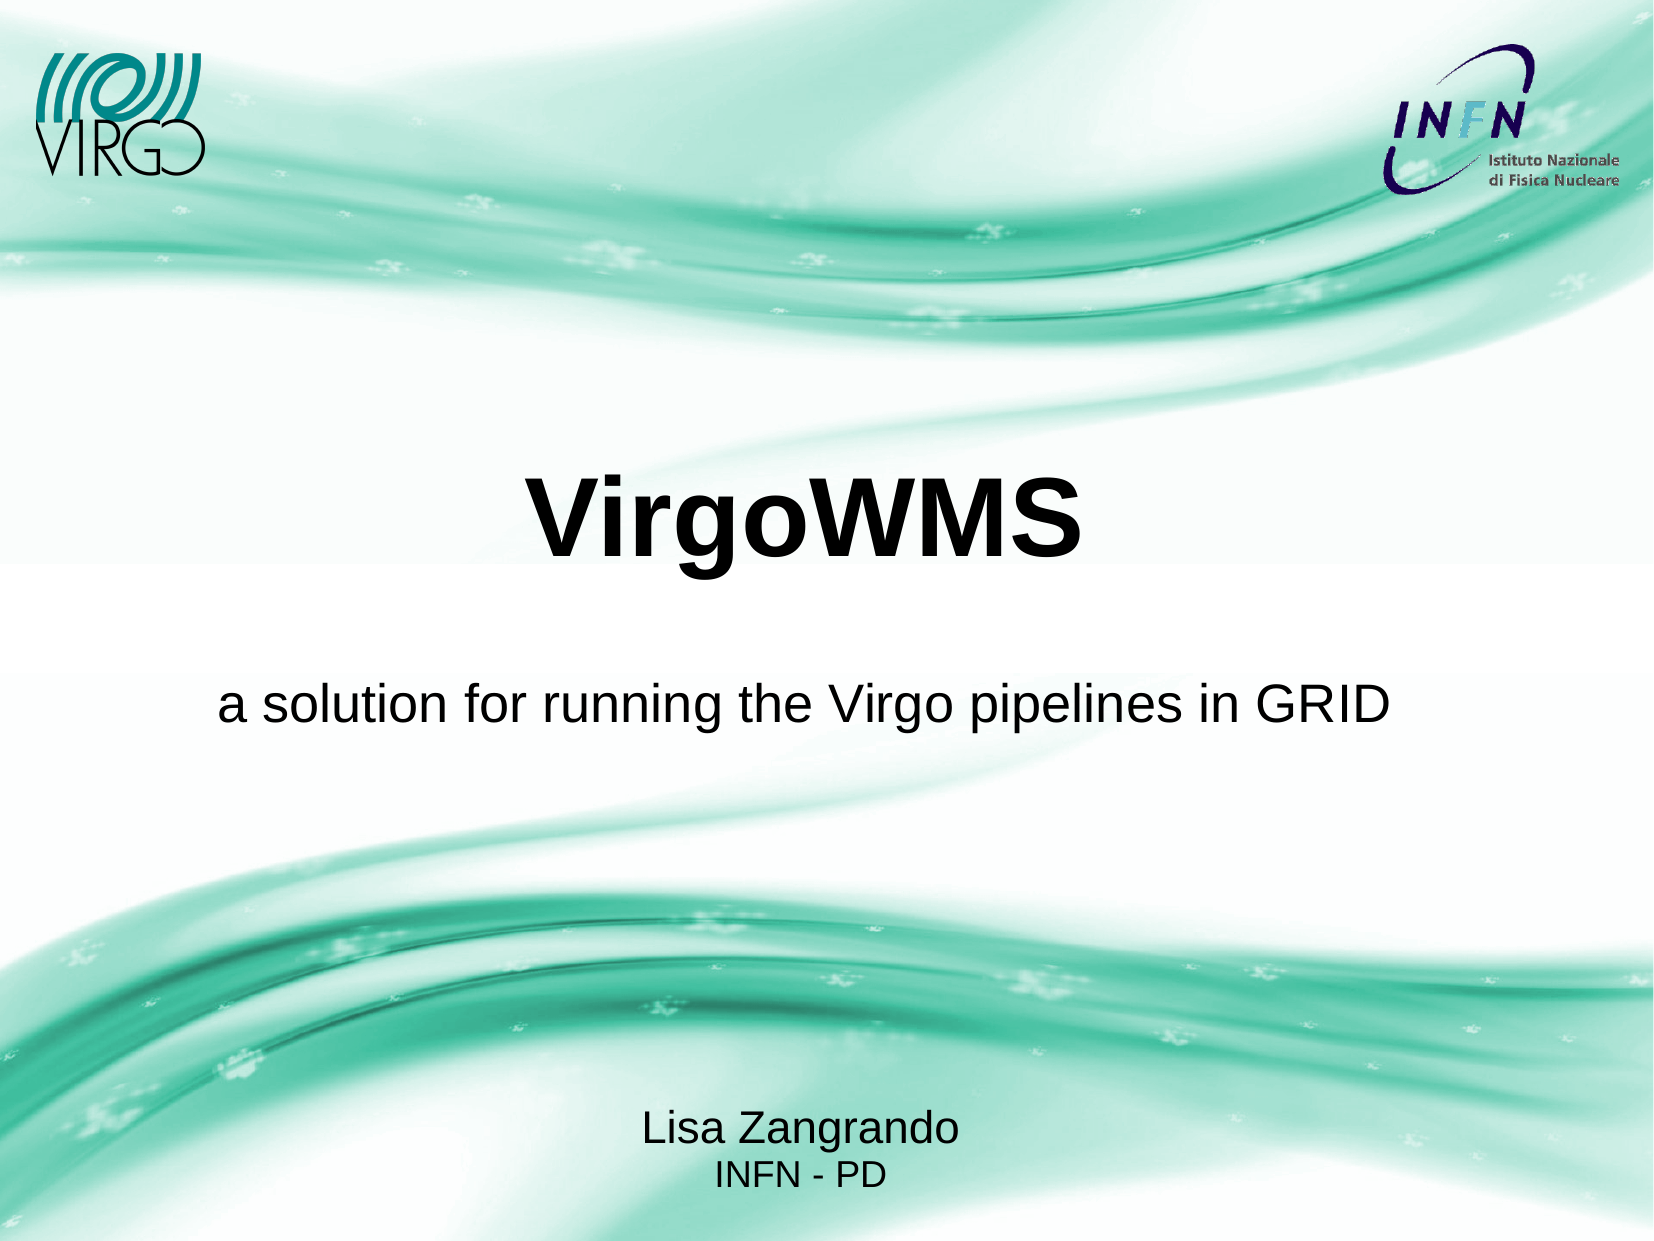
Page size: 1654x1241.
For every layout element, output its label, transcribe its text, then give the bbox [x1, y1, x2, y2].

picture [0, 0, 1654, 564]
picture [0, 673, 1654, 1241]
text_box Lisa Zangrando INFN - PD [536, 1095, 1066, 1216]
title VirgoWMS a solution for running the Virgo pipelines in GRID [139, 454, 1471, 735]
